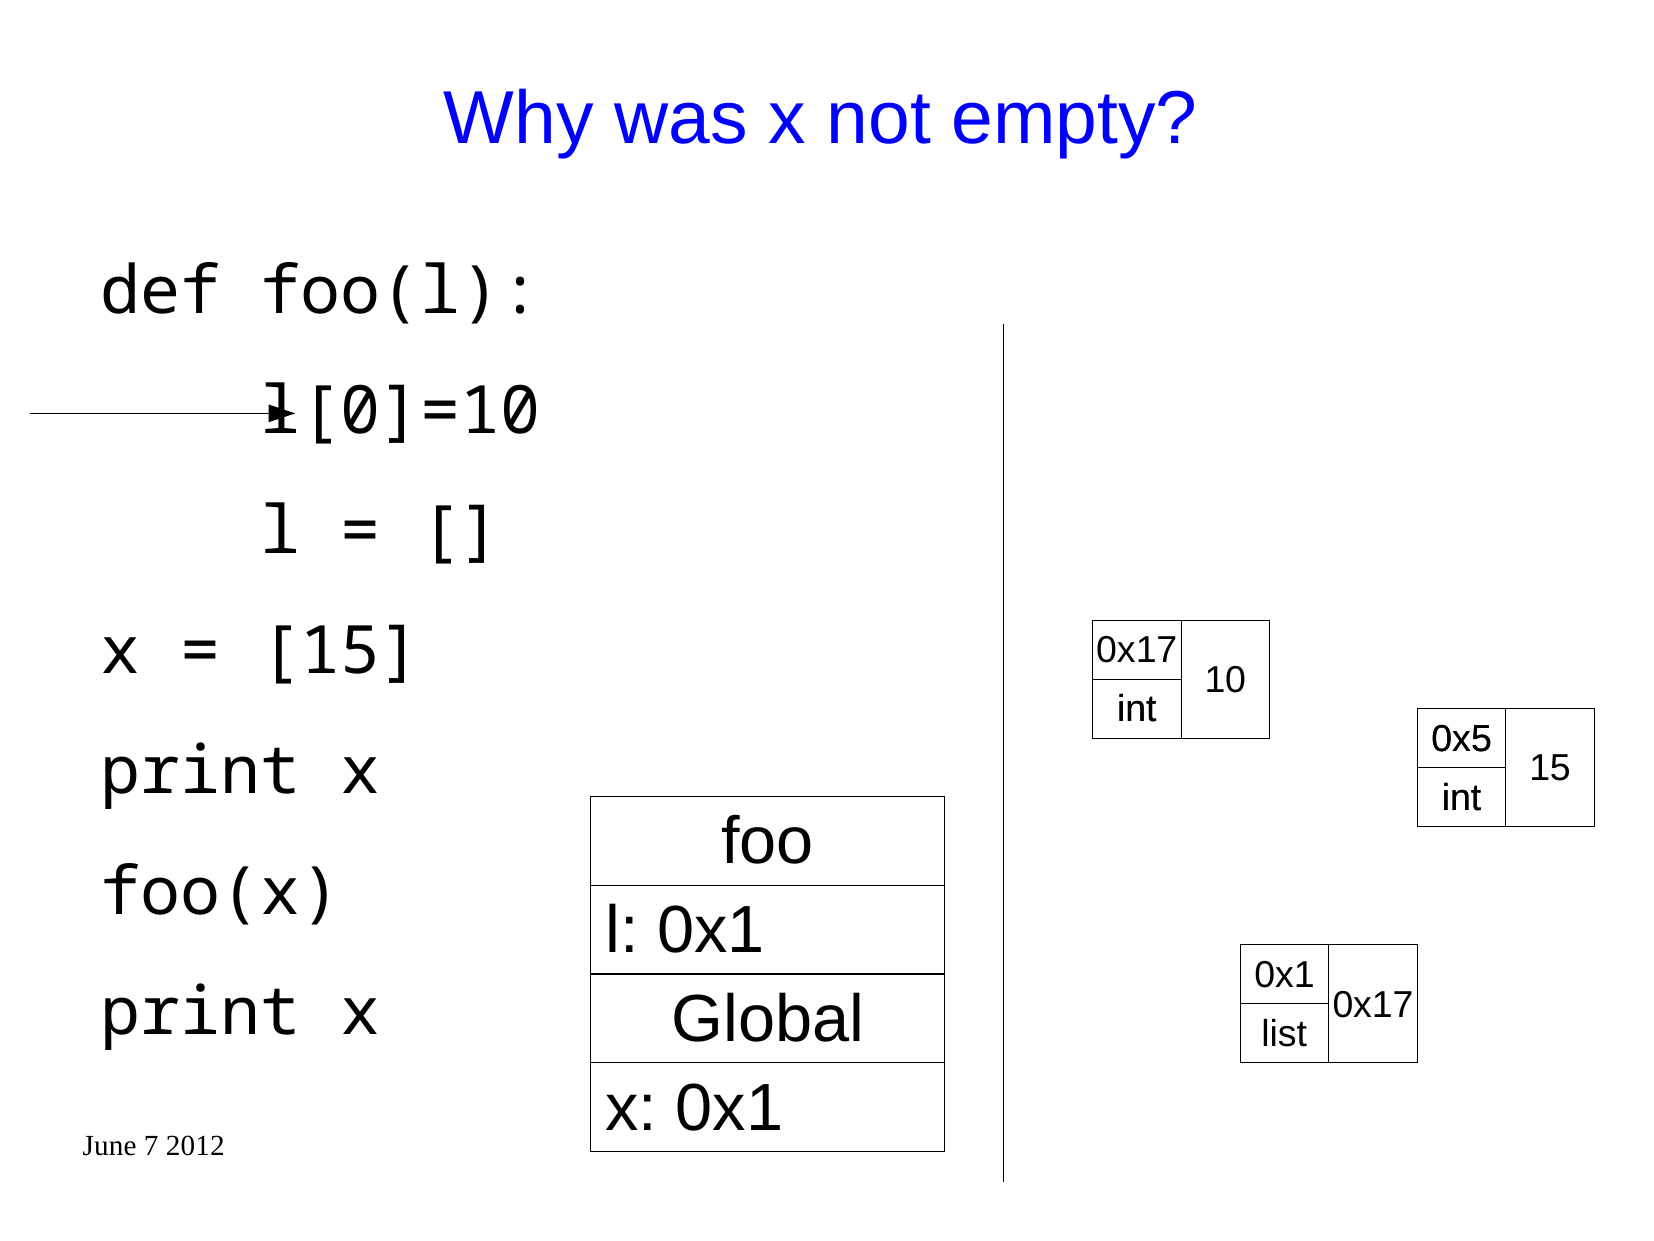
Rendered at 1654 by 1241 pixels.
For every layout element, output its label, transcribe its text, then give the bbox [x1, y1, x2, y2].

text_box 0x17 [1328, 944, 1418, 1063]
text_box Global [590, 973, 945, 1062]
text_box 0x1 [1240, 944, 1328, 1004]
text_box 15 [1506, 708, 1595, 827]
text_box list [1240, 1004, 1328, 1063]
text_box foo [590, 796, 945, 885]
text_box int [1417, 768, 1506, 827]
text_box x: 0x1 [591, 1063, 817, 1151]
text_box 10 [1181, 620, 1270, 739]
text_box 0x5 [1417, 708, 1506, 768]
text_box int [1092, 679, 1182, 739]
list def foo(l): l[0]=10 l = [] x = [15] print x foo(x) print x [29, 241, 756, 886]
text_box 0x17 [1092, 620, 1181, 679]
title Why was x not empty? [76, 58, 1565, 178]
text_box l: 0x1 [591, 886, 799, 973]
